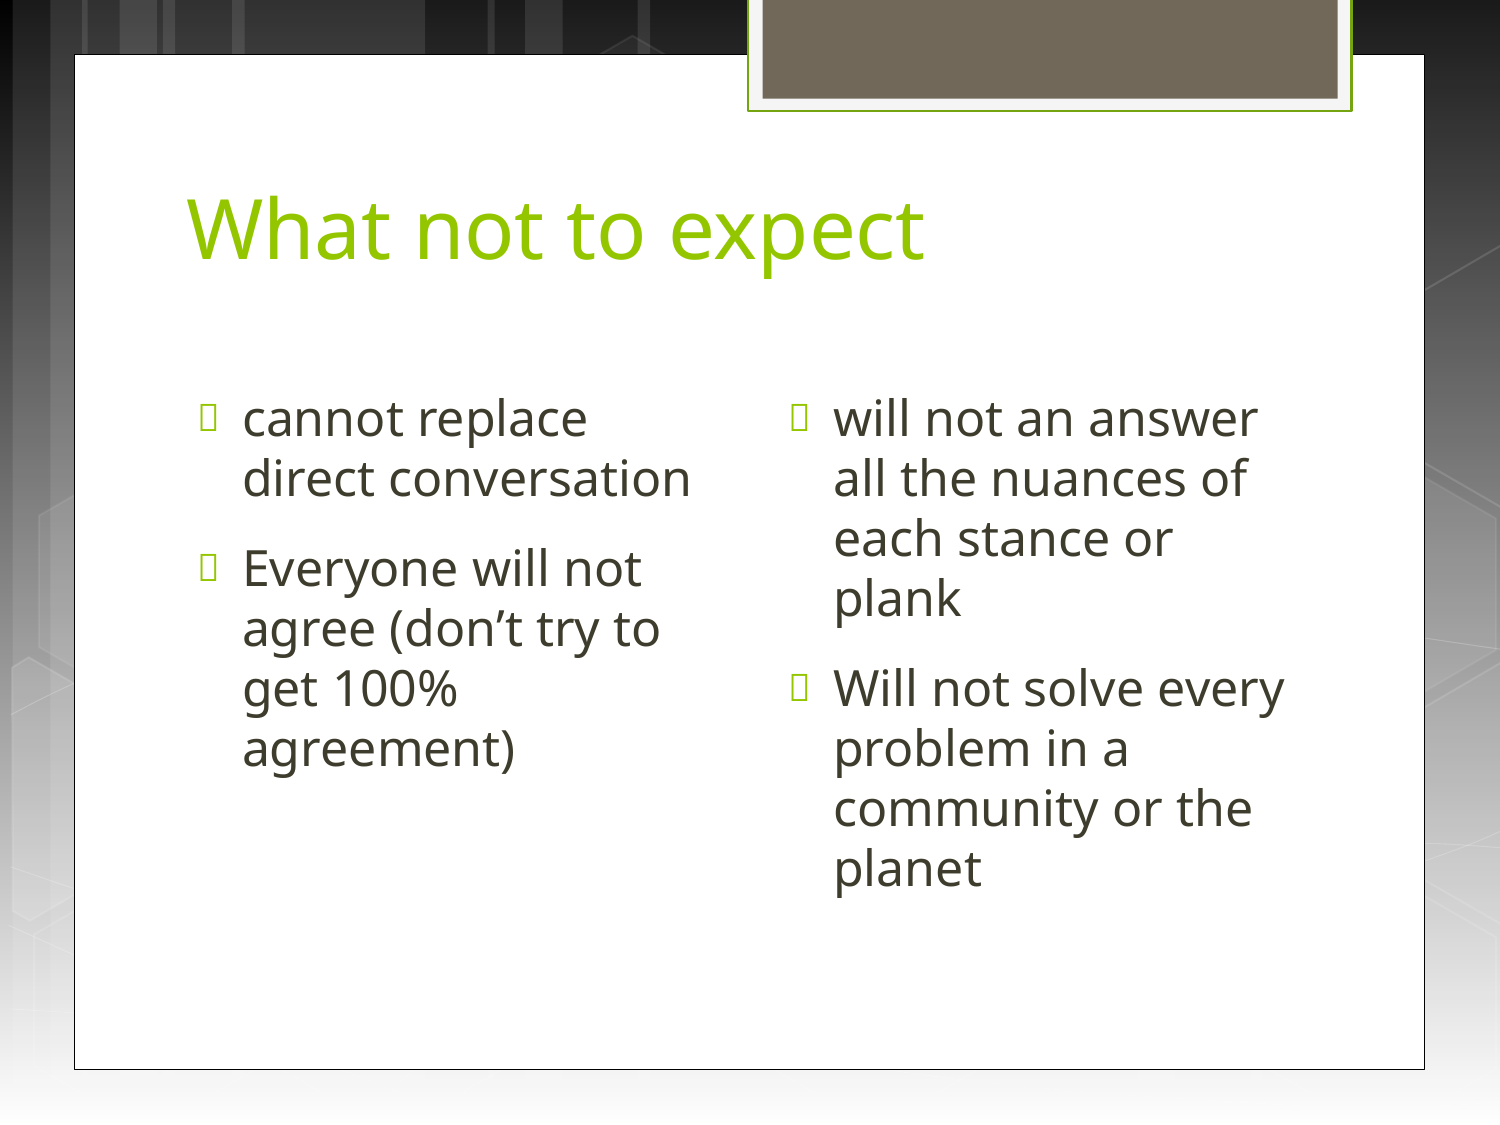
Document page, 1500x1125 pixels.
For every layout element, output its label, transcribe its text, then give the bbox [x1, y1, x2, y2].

list cannot replace direct conversation Everyone will not agree (don’t try to get 100% agreement) [171, 379, 732, 953]
title What not to expect [171, 168, 1324, 357]
list will not an answer all the nuances of each stance or plank Will not solve every problem in a community or the planet [761, 379, 1323, 953]
